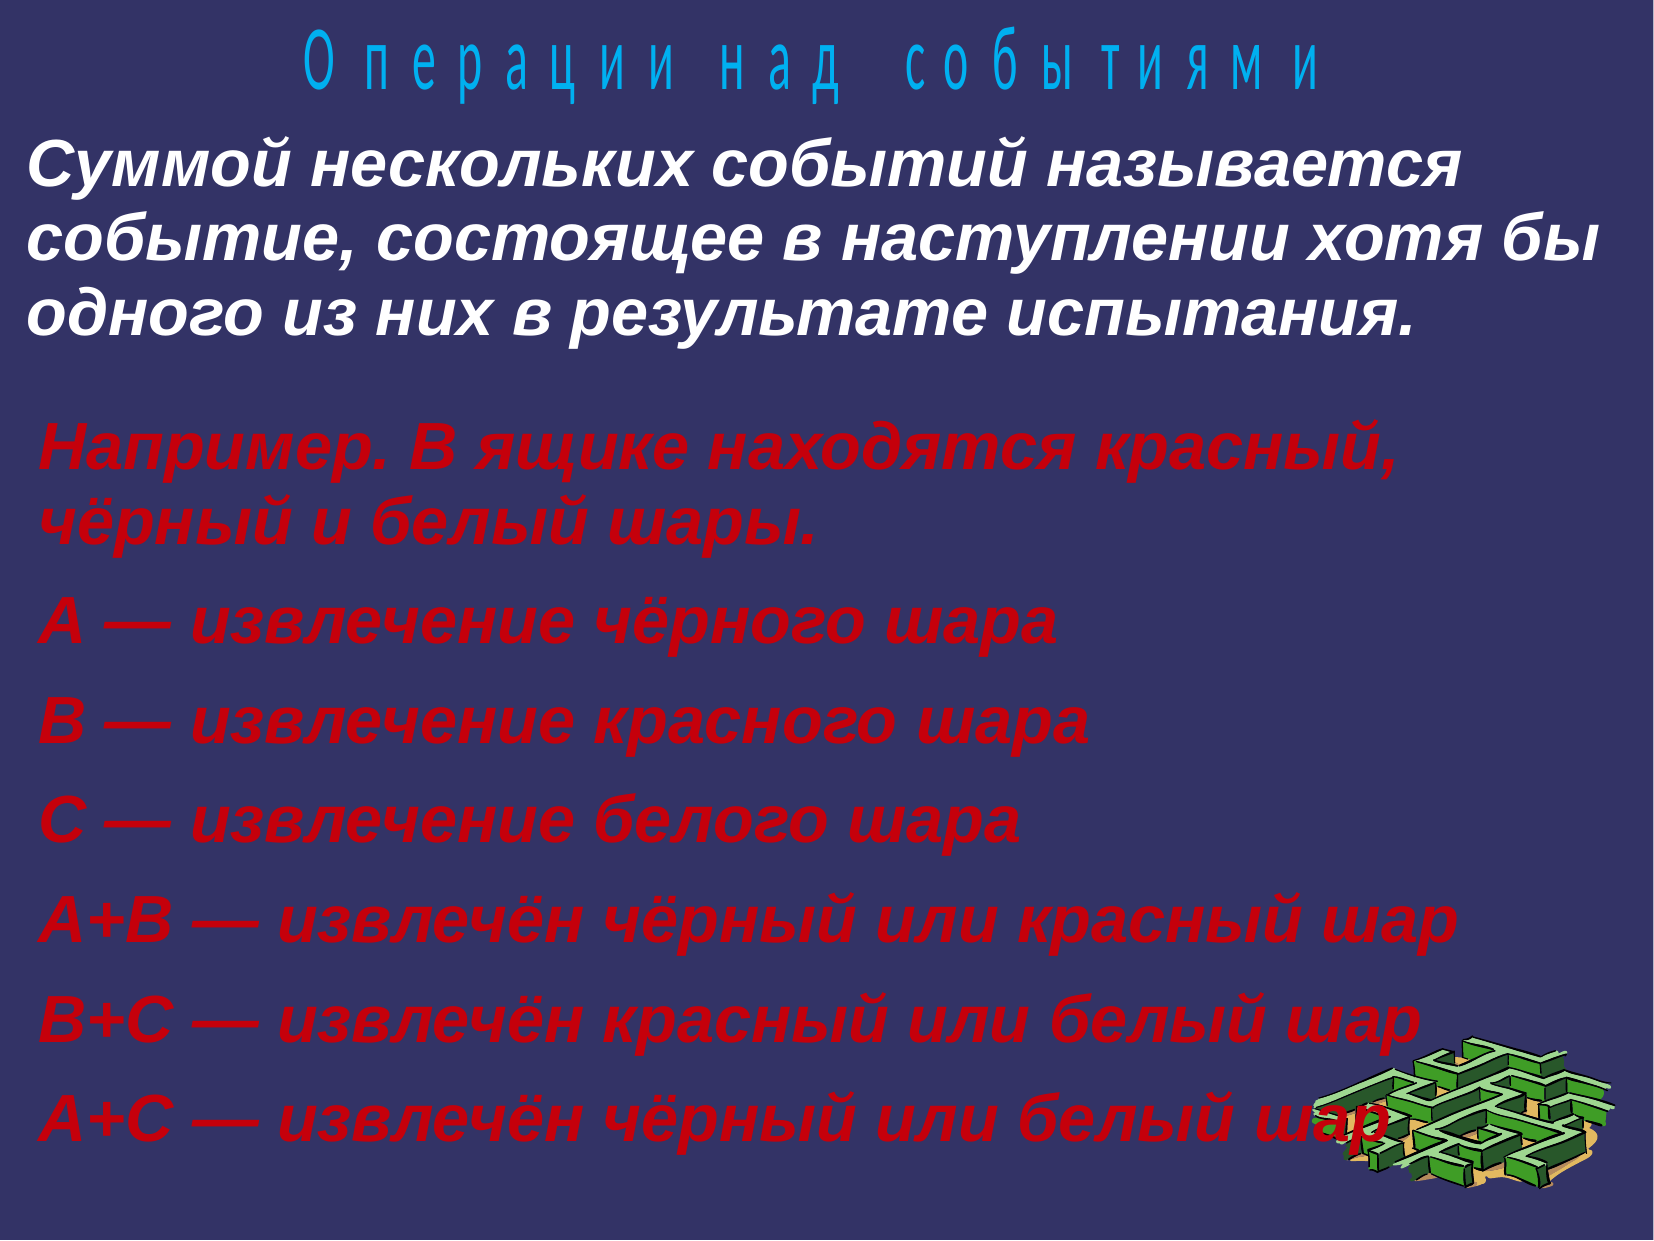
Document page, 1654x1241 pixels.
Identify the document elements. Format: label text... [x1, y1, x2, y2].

picture [147, 0, 1501, 118]
text_box Например. В ящике находятся красный, чёрный и белый шары. А — извлечение чёрного шара В — извлечение красного шара С — извлечение белого шара А+В — извлечён чёрный или красный шар В+С — извлечён красный или белый шар А+С — извлечён чёрный или белый шар [23, 401, 1619, 1212]
text_box Суммой нескольких событий называется событие, состоящее в наступлении хотя бы одного из них в результате испытания. [11, 118, 1654, 406]
